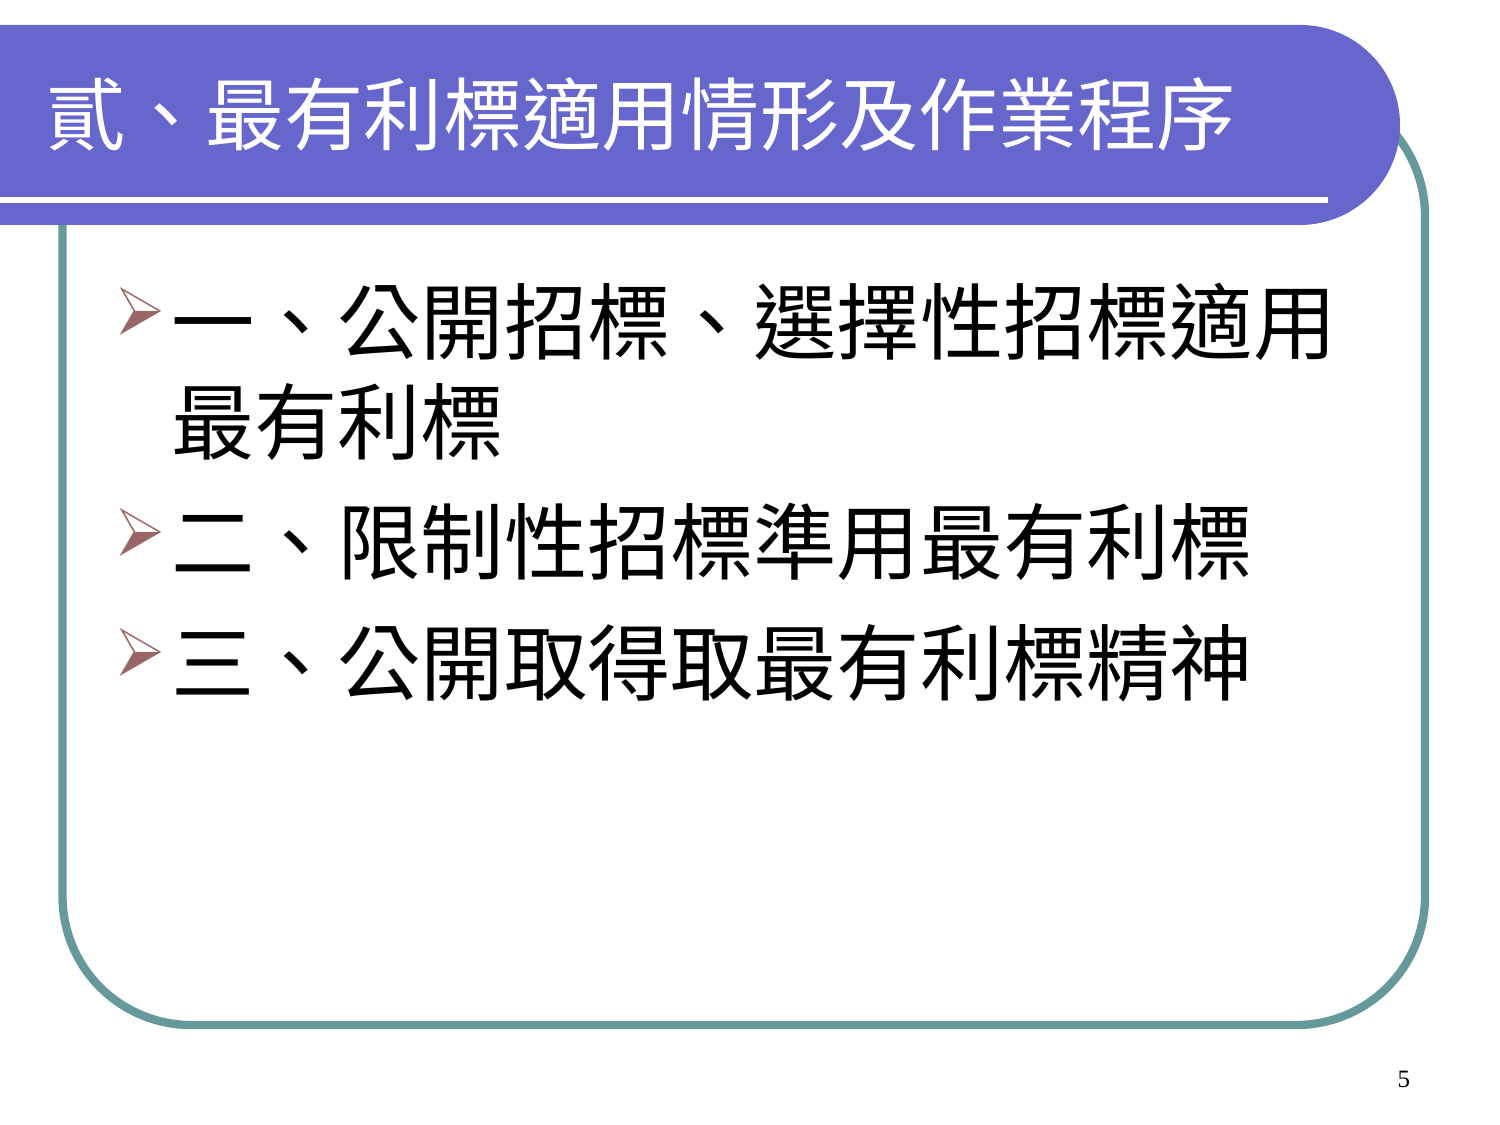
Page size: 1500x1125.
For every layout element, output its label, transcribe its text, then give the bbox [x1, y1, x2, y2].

text_box <編號> [1074, 1025, 1426, 1101]
title 貳、最有利標適用情形及作業程序 [31, 37, 1347, 188]
list 一、公開招標、選擇性招標適用最有利標 二、限制性招標準用最有利標 三、公開取得取最有利標精神 [99, 262, 1401, 988]
